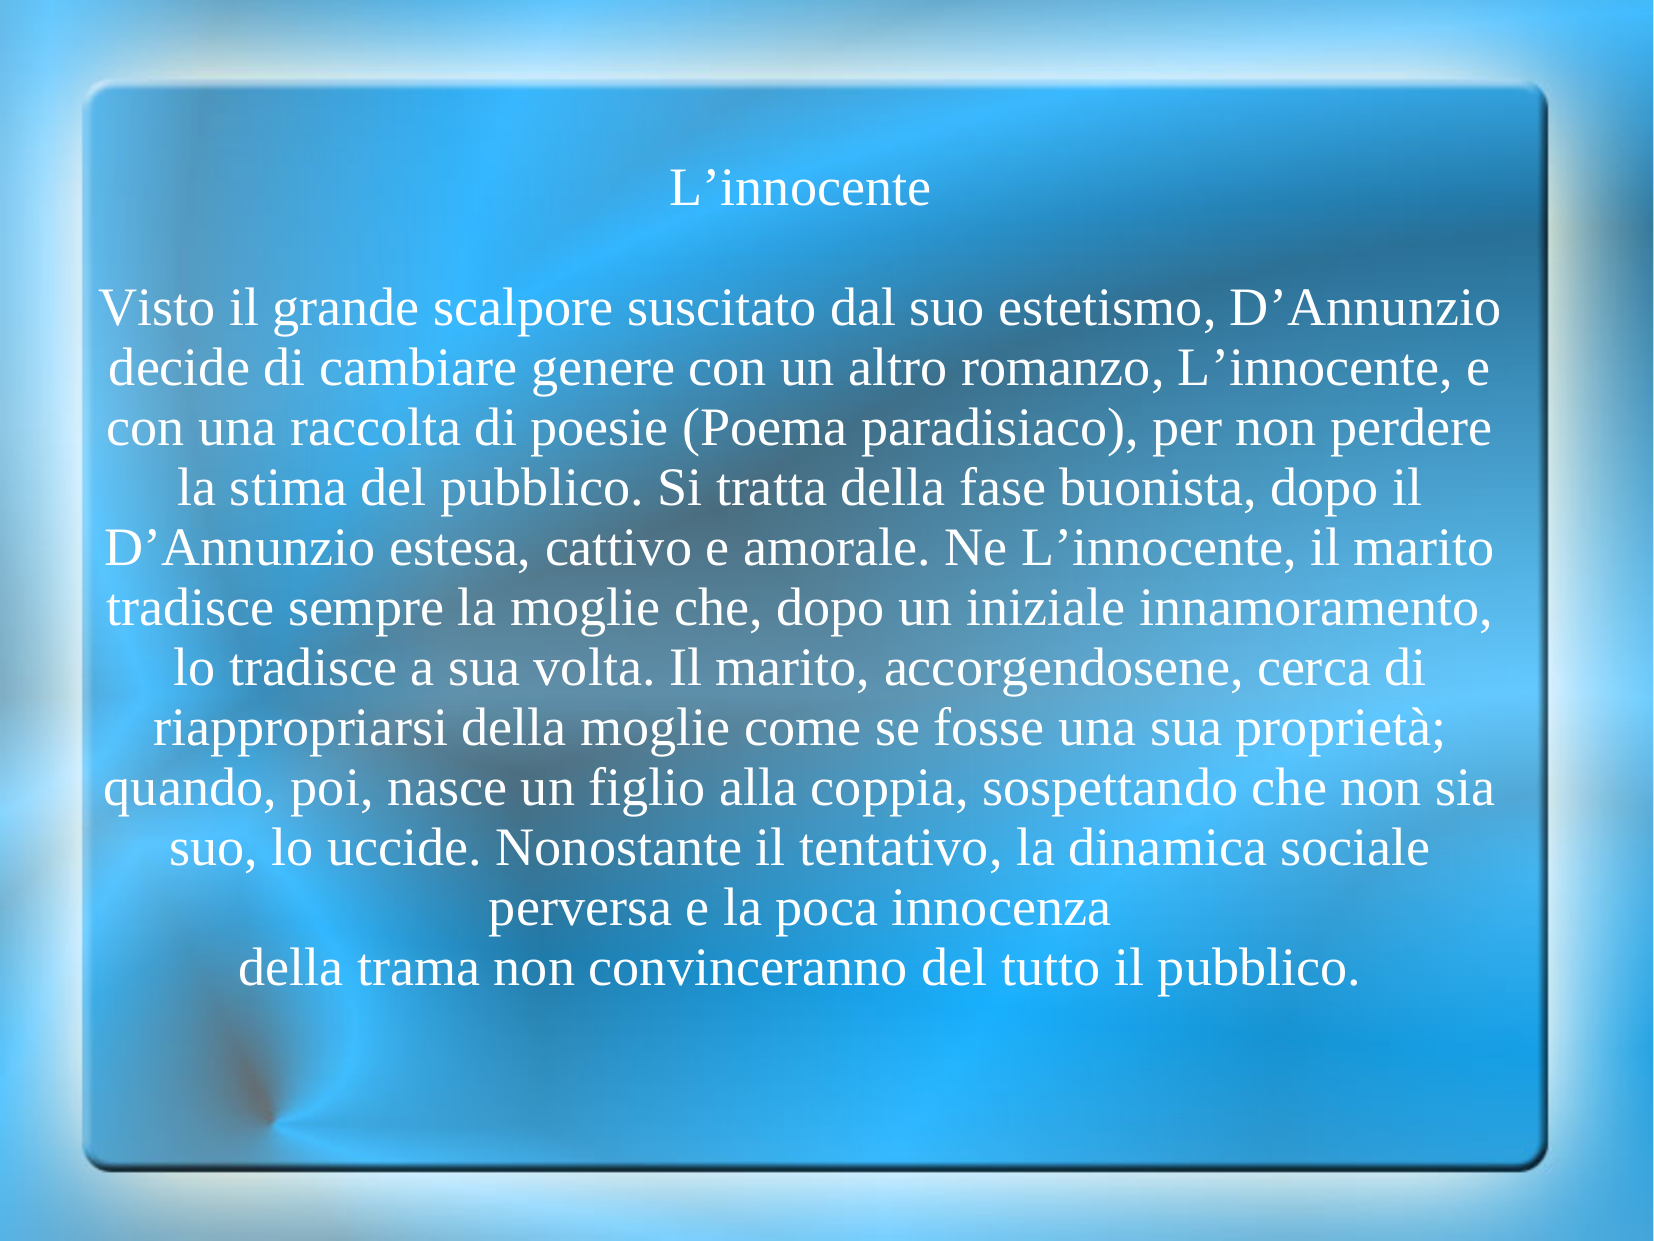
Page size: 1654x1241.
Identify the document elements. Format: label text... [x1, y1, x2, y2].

picture [0, 0, 1654, 1241]
subtitle L’innocente Visto il grande scalpore suscitato dal suo estetismo, D’Annunzio decide di cambiare genere con un altro romanzo, L’innocente, e con una raccolta di poesie (Poema paradisiaco), per non perdere la stima del pubblico. Si tratta della fase buonista, dopo il D’Annunzio estesa, cattivo e amorale. Ne L’innocente, il marito tradisce sempre la moglie che, dopo un iniziale innamoramento, lo tradisce a sua volta. Il marito, accorgendosene, cerca di riappropriarsi della moglie come se fosse una sua proprietà; quando, poi, nasce un figlio alla coppia, sospettando che non sia suo, lo uccide. Nonostante il tentativo, la dinamica sociale perversa e la poca innocenza della trama non convinceranno del tutto il pubblico. [94, 149, 1507, 1004]
